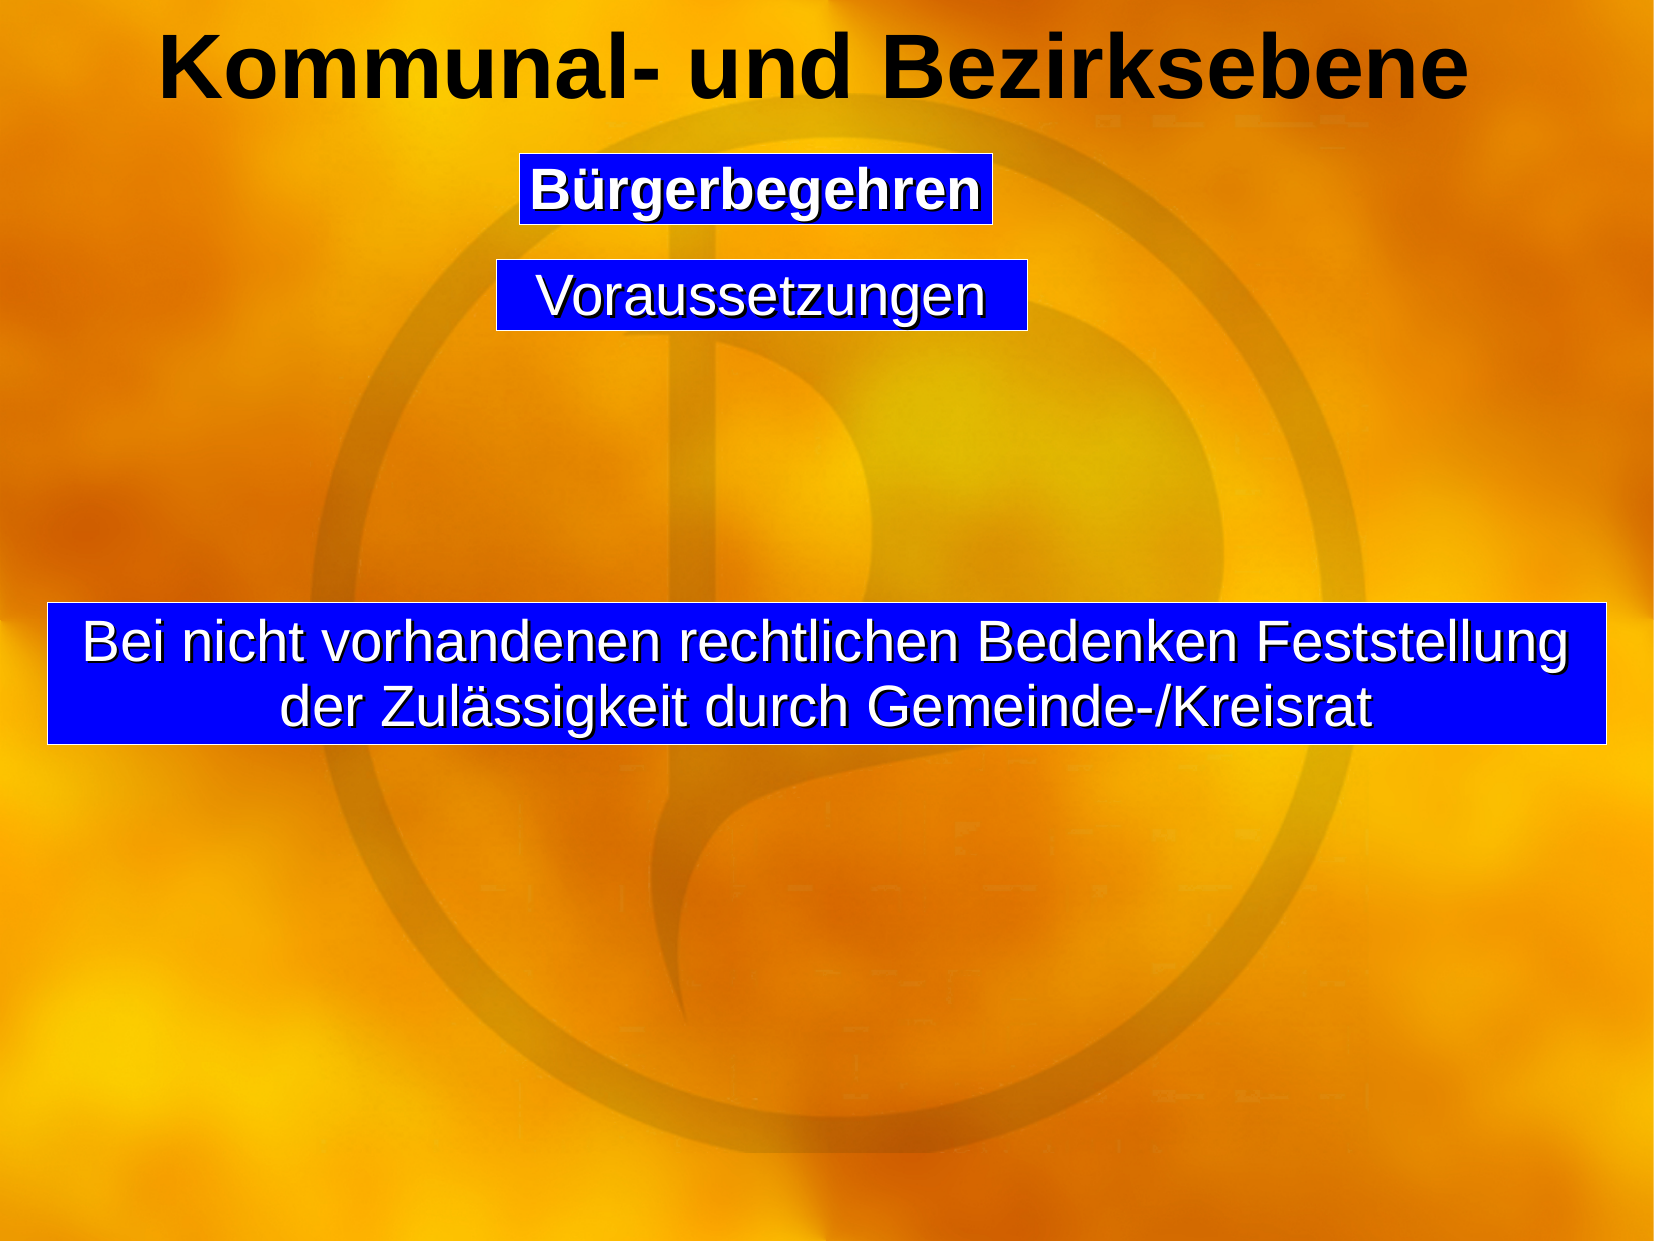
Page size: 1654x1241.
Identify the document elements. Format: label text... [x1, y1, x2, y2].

text_box Bei nicht vorhandenen rechtlichen Bedenken Feststellung der Zulässigkeit durch Gemeinde-/Kreisrat [47, 602, 1607, 745]
text_box Voraussetzungen [496, 259, 1028, 331]
picture [0, 0, 1654, 1241]
text_box Bürgerbegehren [519, 153, 993, 225]
title Kommunal- und Bezirksebene [59, 15, 1571, 119]
